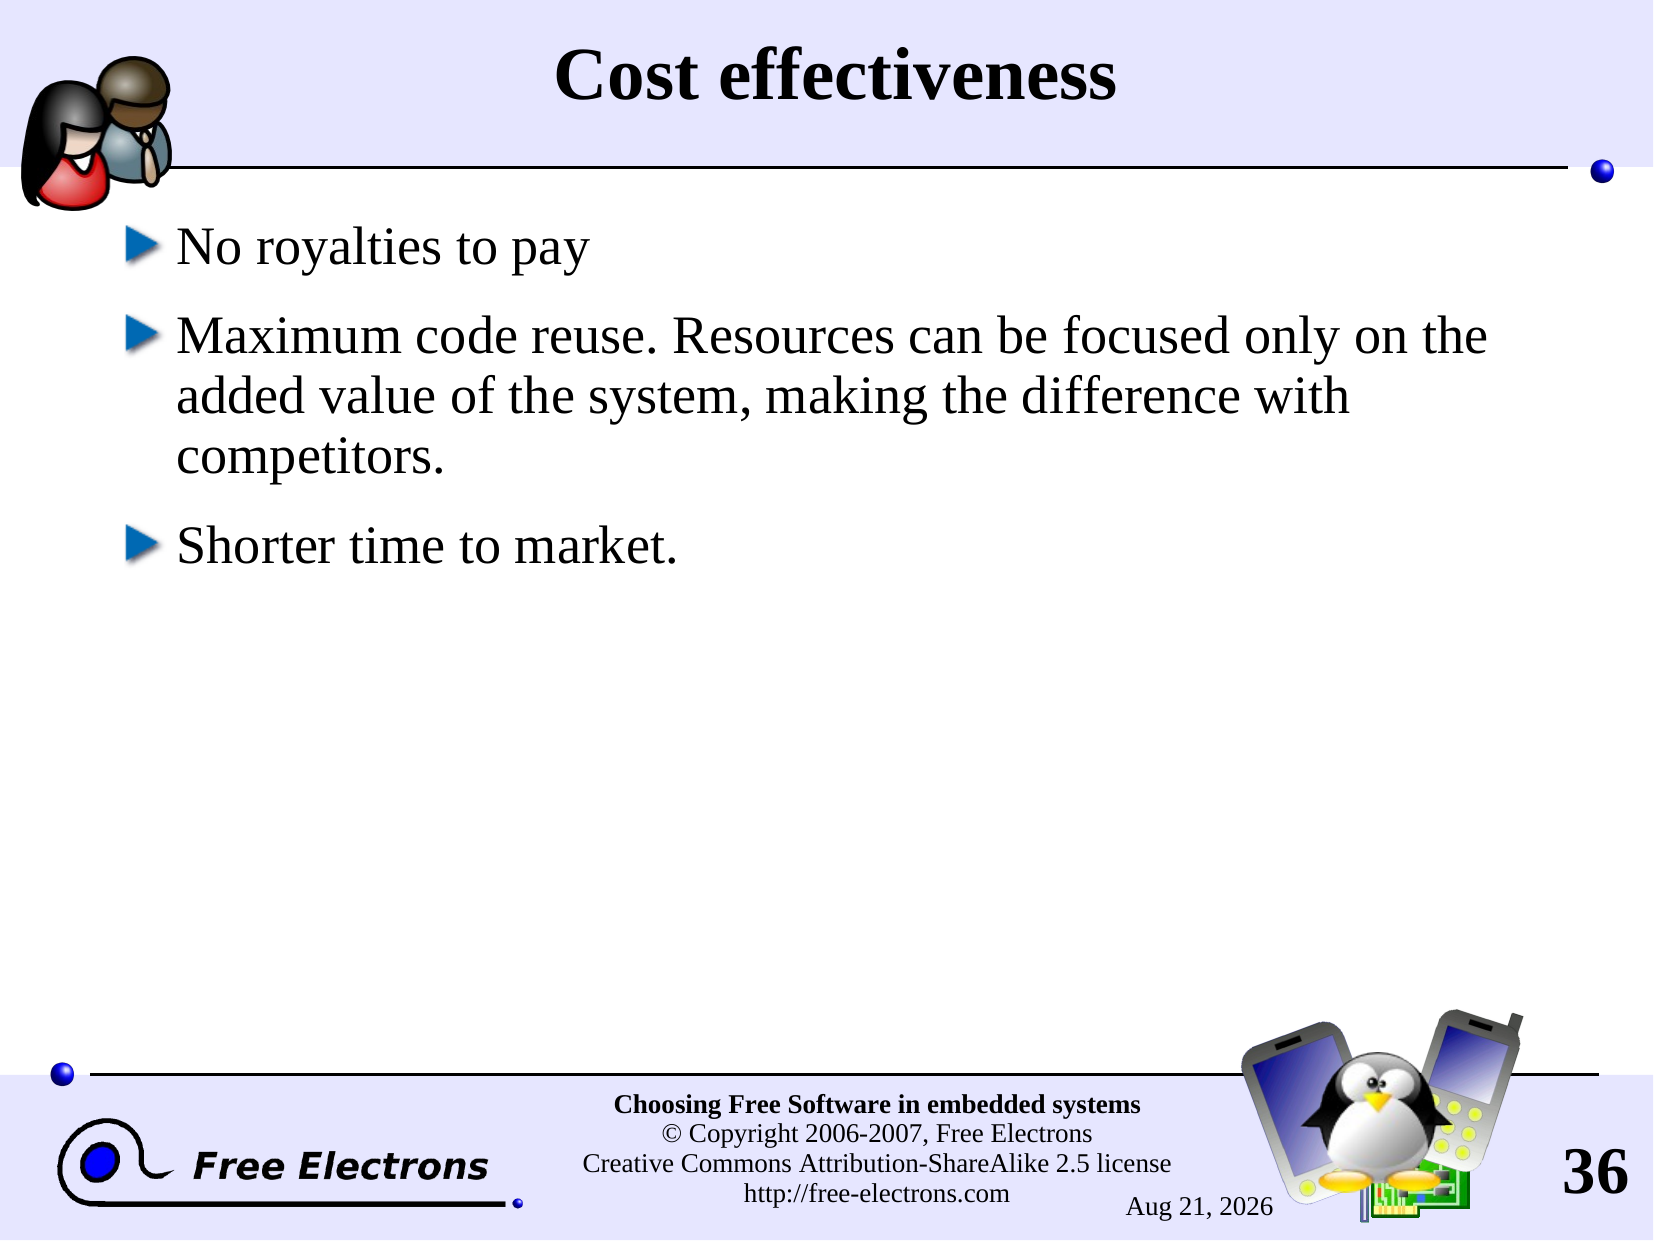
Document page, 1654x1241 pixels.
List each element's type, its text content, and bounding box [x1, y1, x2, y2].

picture [21, 56, 172, 211]
list No royalties to pay Maximum code reuse. Resources can be focused only on the added value of the system, making the difference with competitors. Shorter time to market. [105, 216, 1518, 1066]
picture [1231, 1007, 1538, 1240]
picture [50, 1107, 527, 1216]
title Cost effectiveness [33, 25, 1604, 124]
